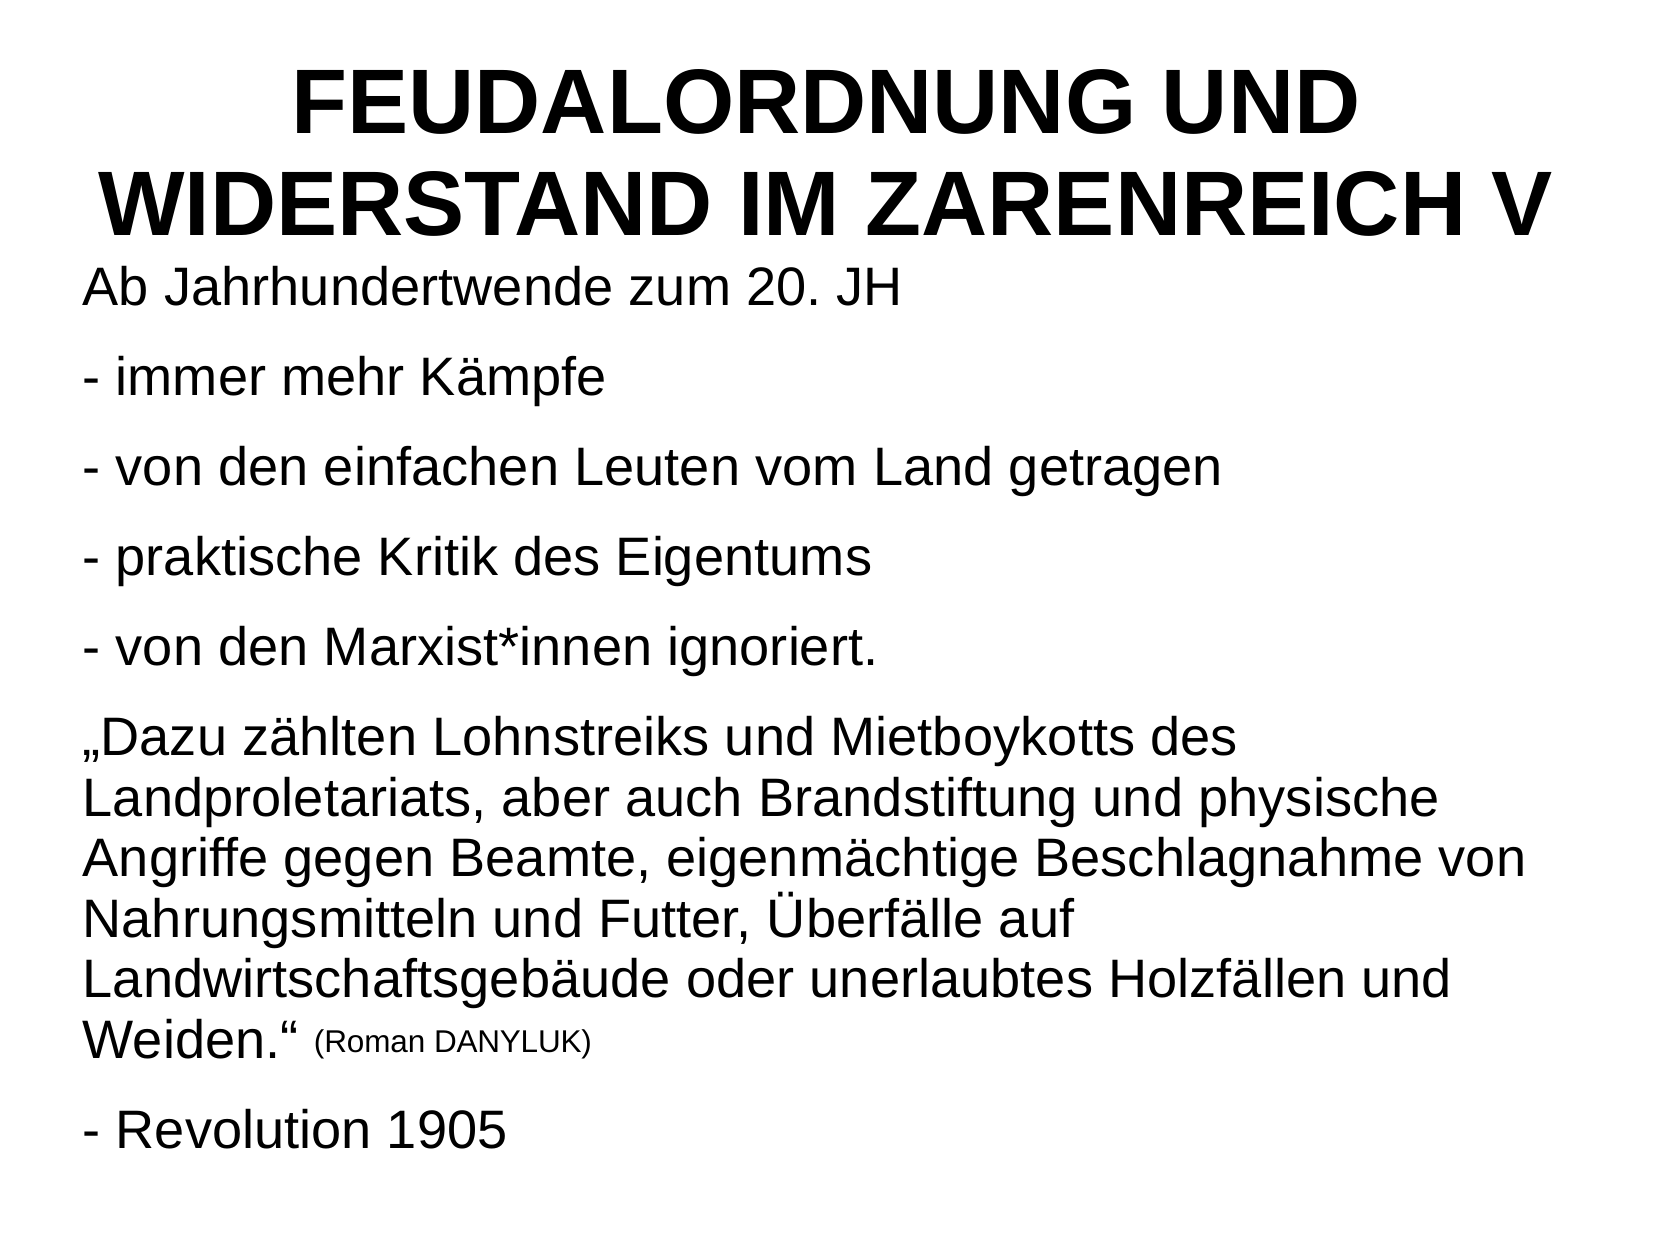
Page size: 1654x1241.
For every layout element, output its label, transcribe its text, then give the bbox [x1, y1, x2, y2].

title FEUDALORDNUNG UND WIDERSTAND IM ZARENREICH V [82, 49, 1571, 256]
list Ab Jahrhundertwende zum 20. JH - immer mehr Kämpfe - von den einfachen Leuten vom Land getragen - praktische Kritik des Eigentums - von den Marxist*innen ignoriert. „Dazu zählten Lohnstreiks und Mietboykotts des Landproletariats, aber auch Brandstiftung und physische Angriffe gegen Beamte, eigenmächtige Beschlagnahme von Nahrungsmitteln und Futter, Überfälle auf Landwirtschaftsgebäude oder unerlaubtes Holzfällen und Weiden.“ (Roman DANYLUK) - Revolution 1905 [82, 256, 1571, 1217]
